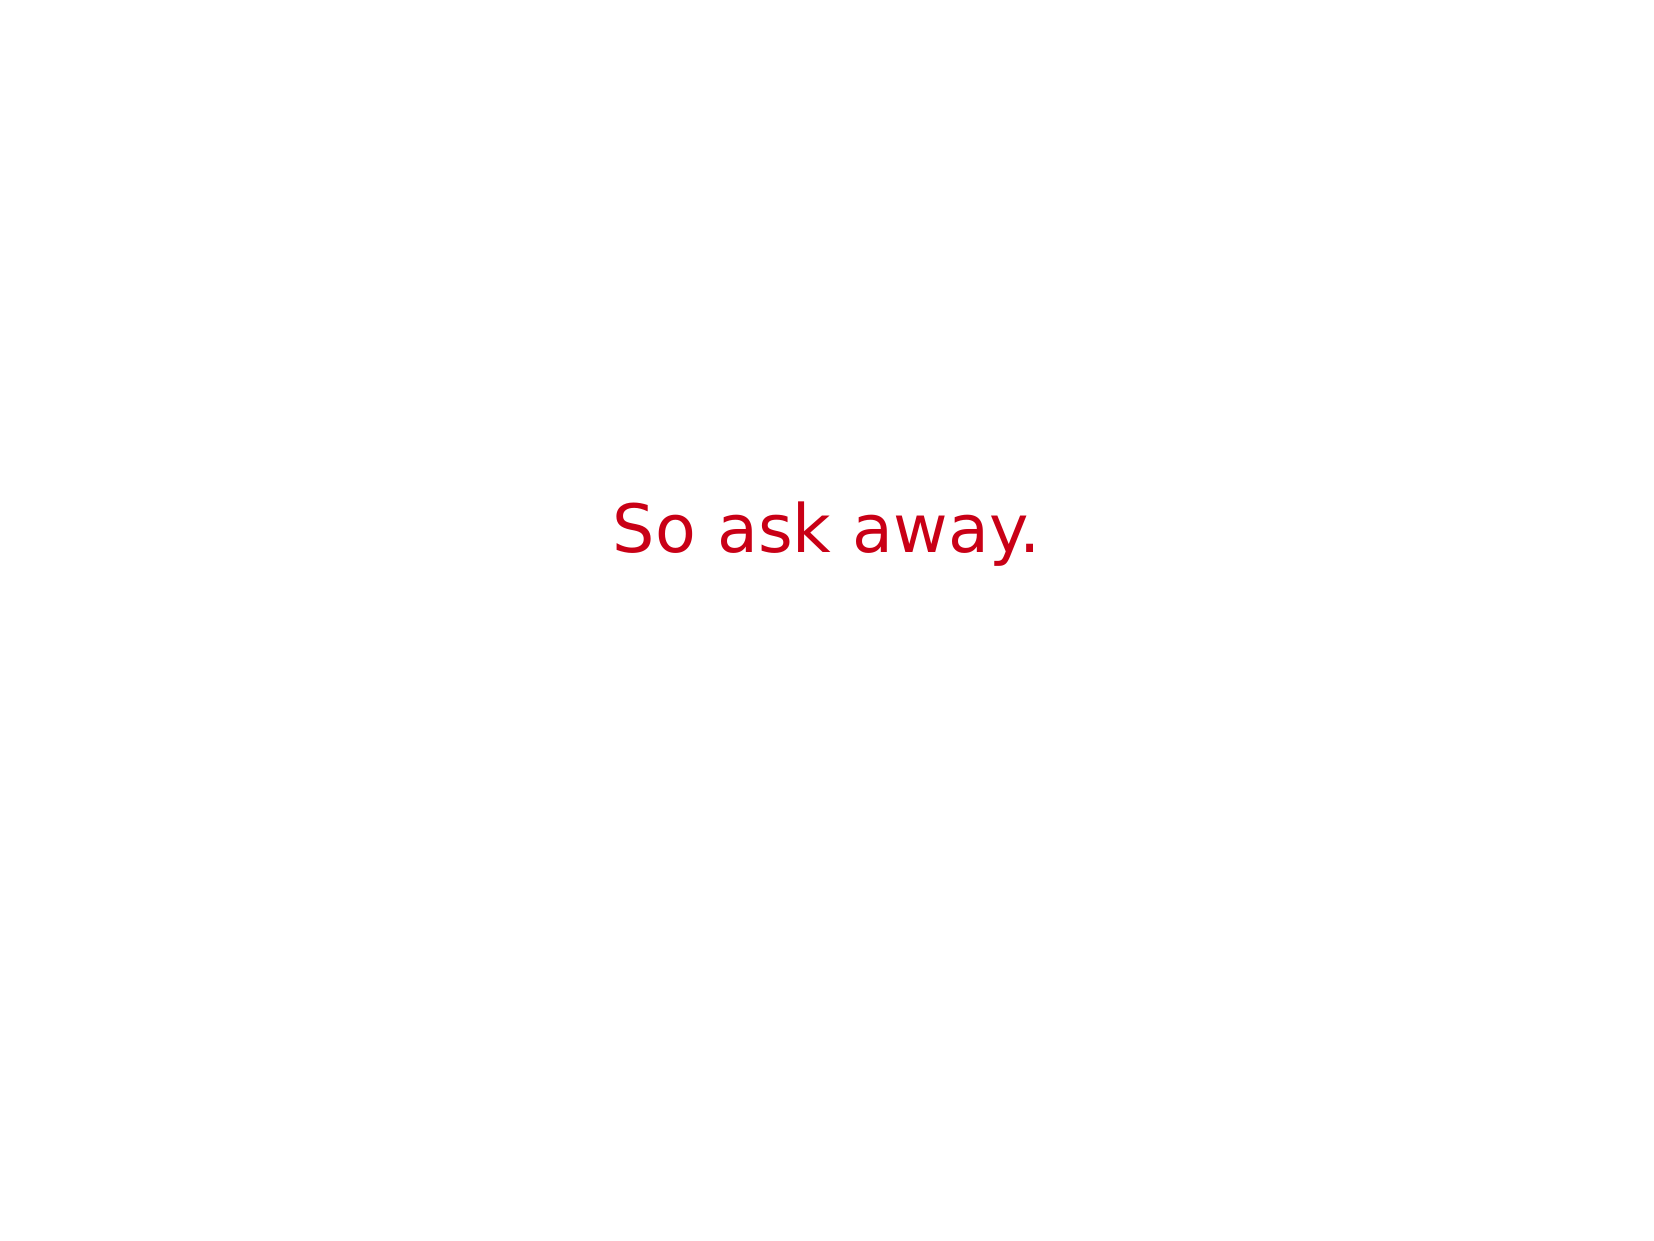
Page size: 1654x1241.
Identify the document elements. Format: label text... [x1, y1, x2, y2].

subtitle So ask away. [82, 49, 1571, 1109]
